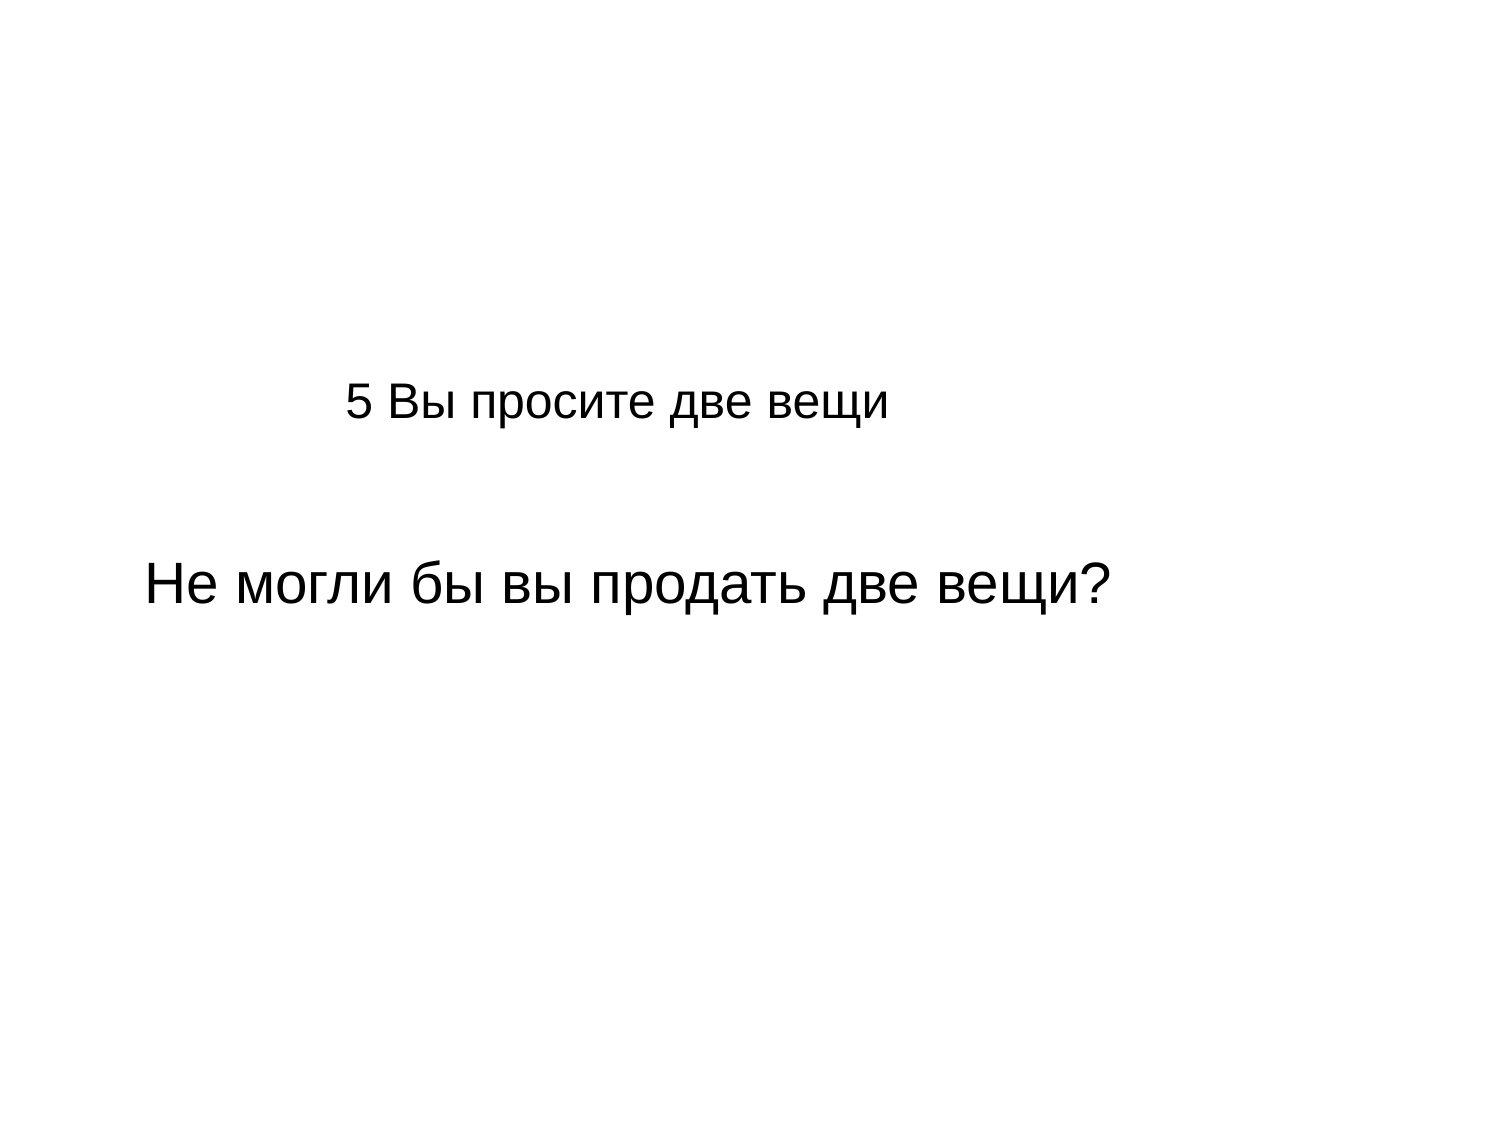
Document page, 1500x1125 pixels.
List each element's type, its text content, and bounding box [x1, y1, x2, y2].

text_box Не могли бы вы продать две вещи? [129, 543, 1475, 623]
text_box 5 Вы просите две вещи [330, 366, 906, 437]
